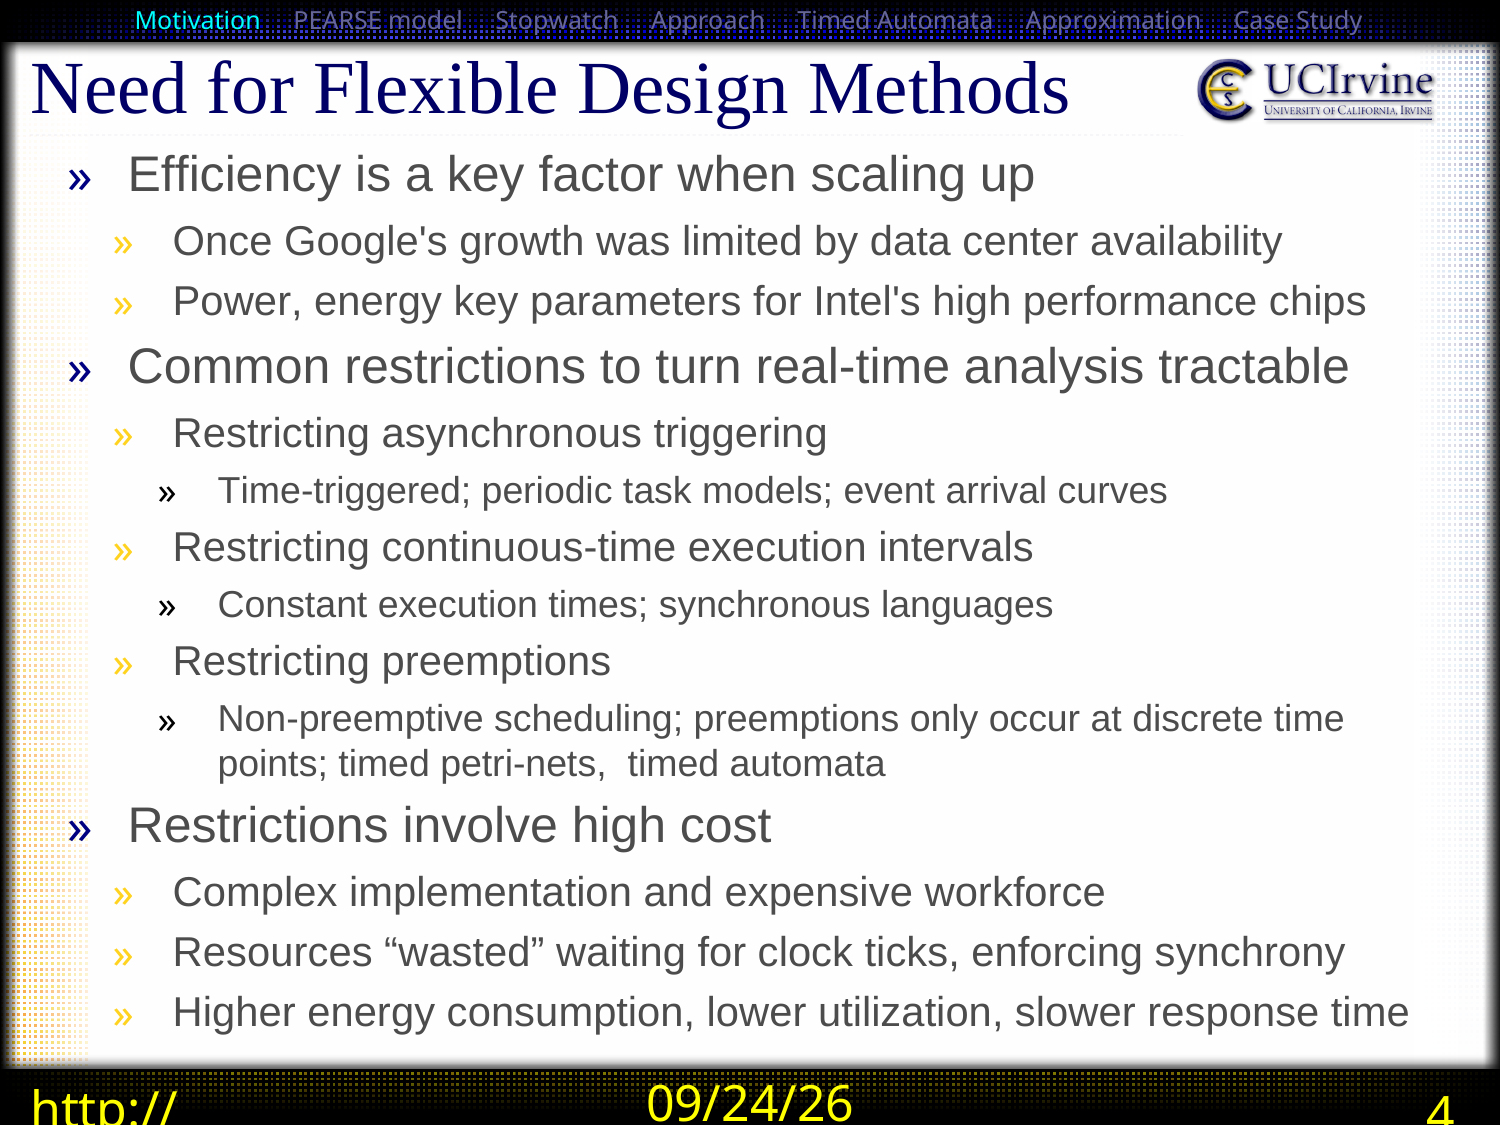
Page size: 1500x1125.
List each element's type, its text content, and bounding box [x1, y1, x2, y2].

picture [1432, 1102, 1444, 1120]
list Efficiency is a key factor when scaling up Once Google's growth was limited by data center availability Power, energy key parameters for Intel's high performance chips Common restrictions to turn real-time analysis tractable Restricting asynchronous triggering Time-triggered; periodic task models; event arrival curves Restricting continuous-time execution intervals Constant execution times; synchronous languages Restricting preemptions Non-preemptive scheduling; preemptions only occur at discrete time points; timed petri-nets, timed automata Restrictions involve high cost Complex implementation and expensive workforce Resources “wasted” waiting for clock ticks, enforcing synchrony Higher energy consumption, lower utilization, slower response time [52, 135, 1448, 1066]
picture [105, 1103, 119, 1124]
text_box Motivation PEARSE model Stopwatch Approach Timed Automata Approximation Case Study [14, 4, 1485, 35]
picture [0, 0, 1500, 1125]
picture [39, 1103, 53, 1125]
title Need for Flexible Design Methods [15, 37, 1186, 143]
